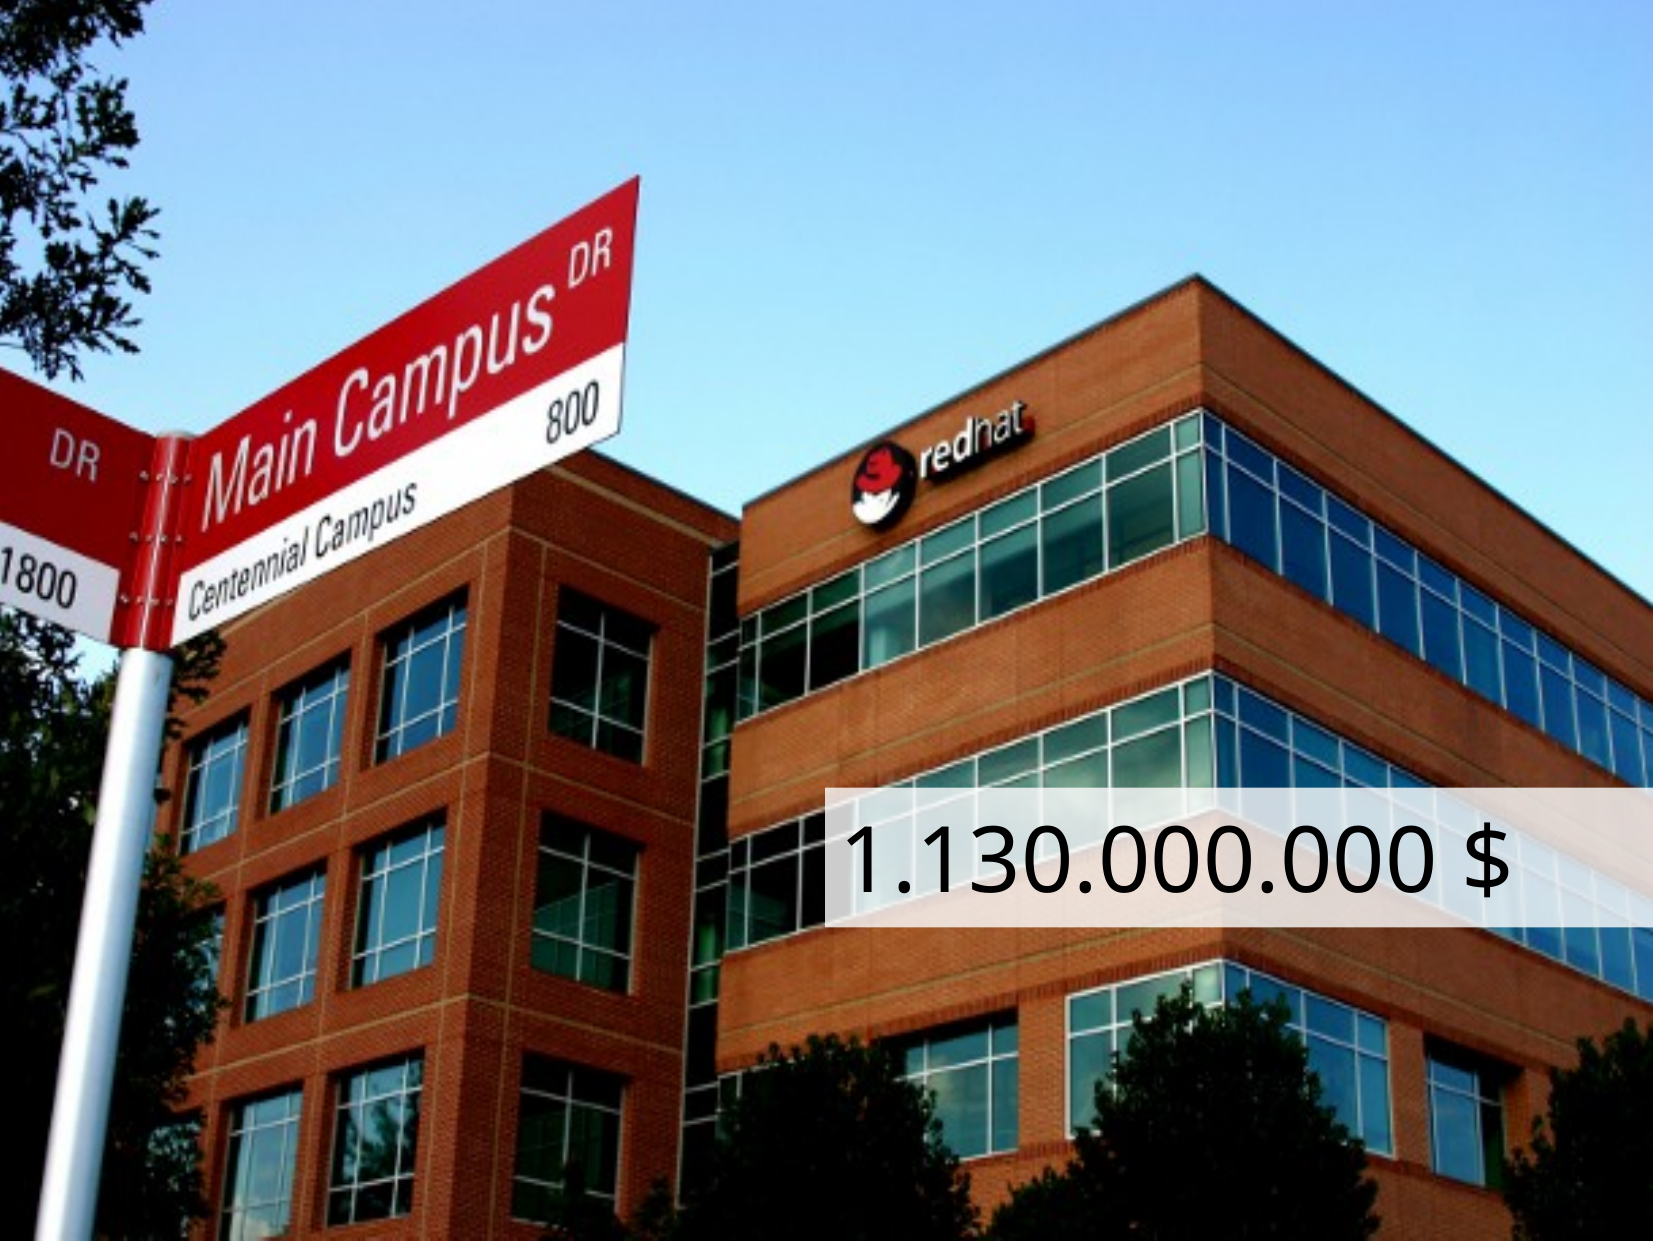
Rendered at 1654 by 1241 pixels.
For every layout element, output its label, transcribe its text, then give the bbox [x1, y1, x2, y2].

text_box 1.130.000.000 $ [825, 787, 1653, 791]
picture [0, 0, 1653, 1241]
picture [1302, 776, 1312, 787]
